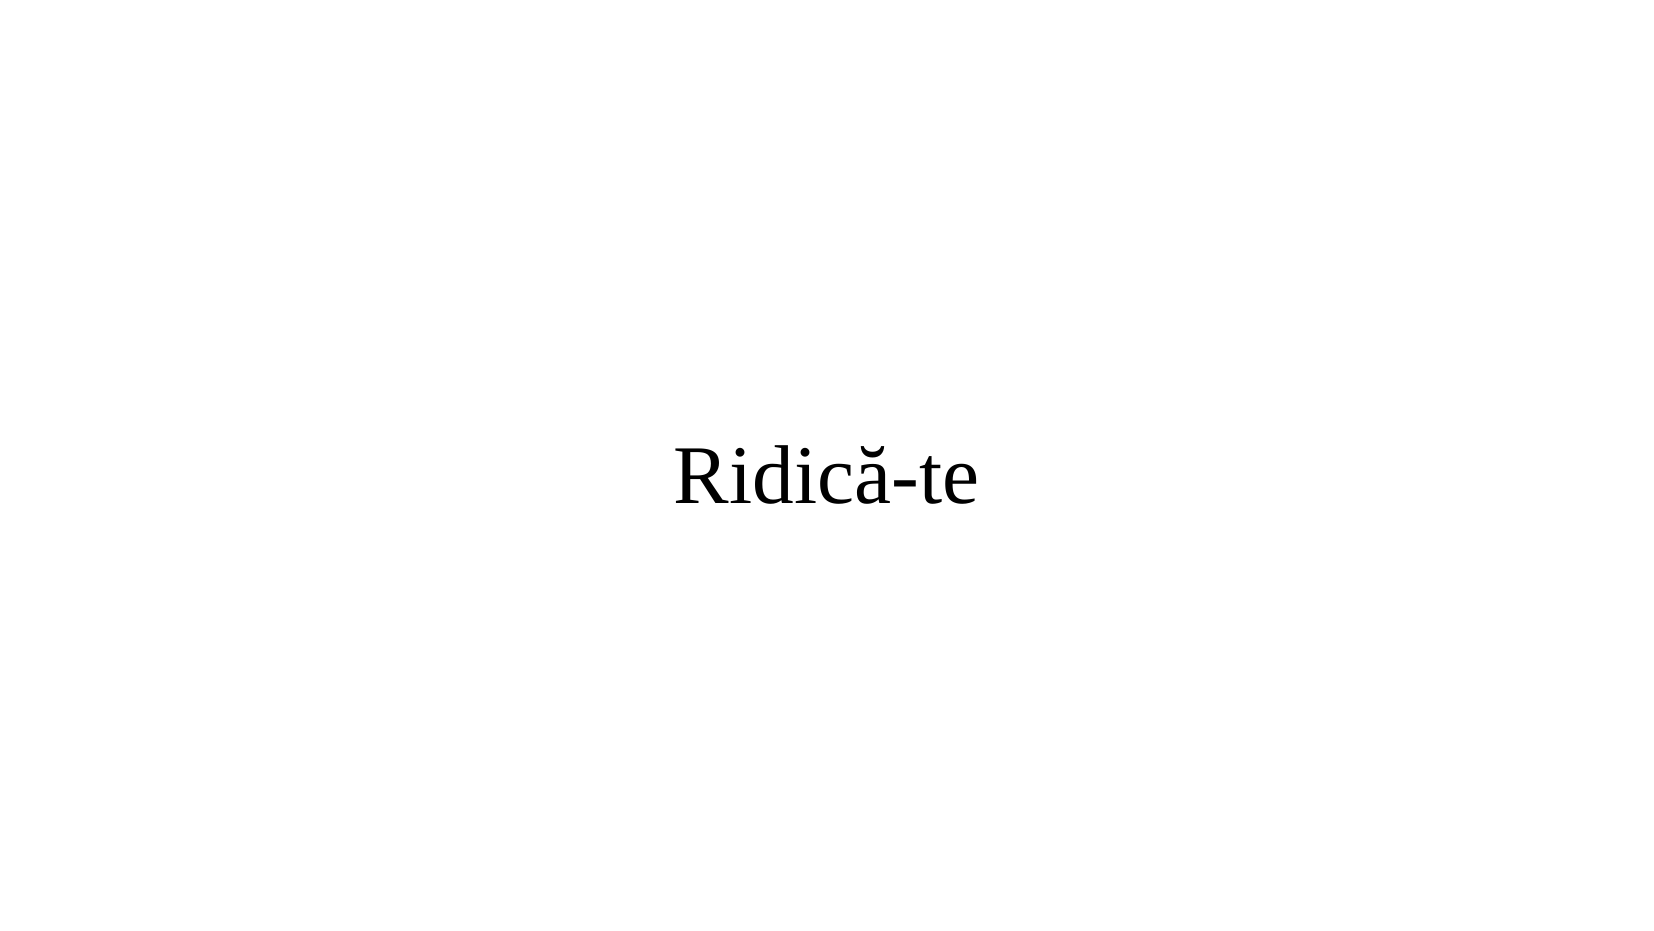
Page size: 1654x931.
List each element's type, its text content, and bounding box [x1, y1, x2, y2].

title Ridică-te [165, 420, 1489, 522]
